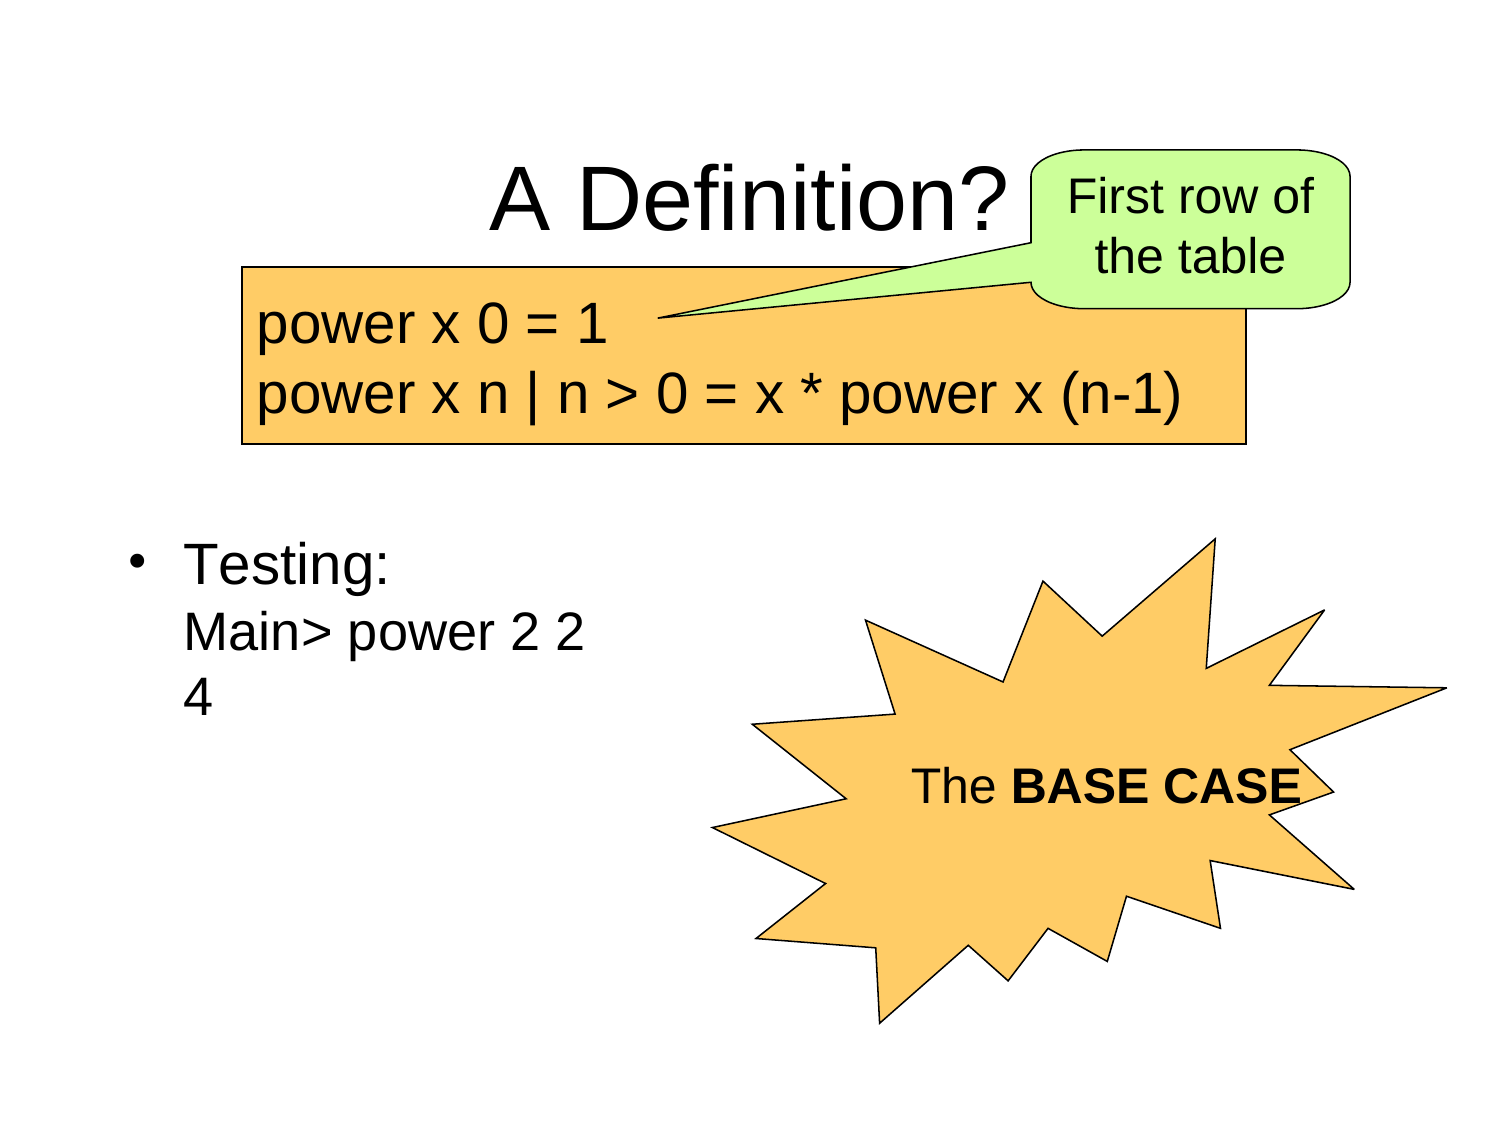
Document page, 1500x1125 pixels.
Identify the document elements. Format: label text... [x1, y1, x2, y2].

list Testing: Main> power 2 2 4 [112, 324, 1388, 1000]
title A Definition? [112, 99, 1388, 288]
text_box The BASE CASE [1388, 686, 1447, 712]
text_box power x 0 = 1 power x n | n > 0 = x * power x (n-1) [242, 267, 1247, 324]
text_box First row of the table [657, 149, 1351, 319]
text_box The BASE CASE [878, 1000, 907, 1024]
